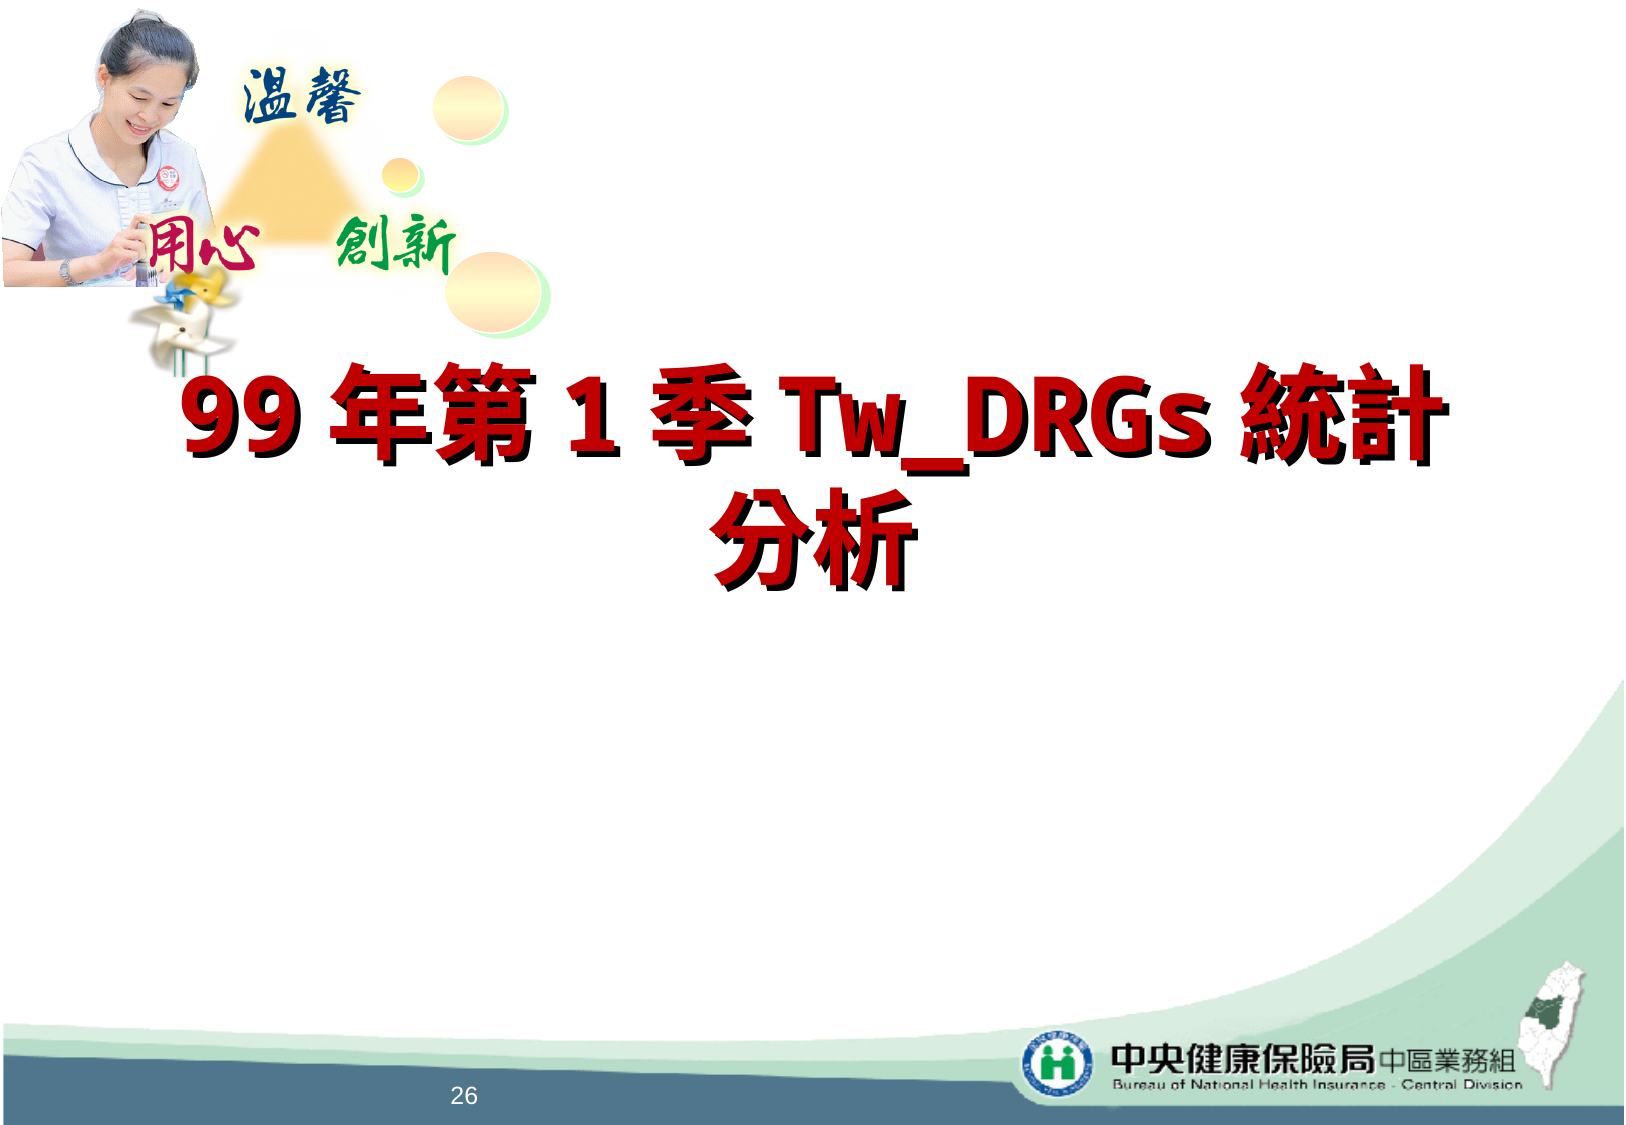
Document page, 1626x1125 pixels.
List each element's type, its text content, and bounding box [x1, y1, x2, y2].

title 99年第1季Tw_DRGs統計分析 [121, 339, 1503, 480]
text_box [74, 480, 1537, 668]
text_box [435, 1065, 815, 1125]
